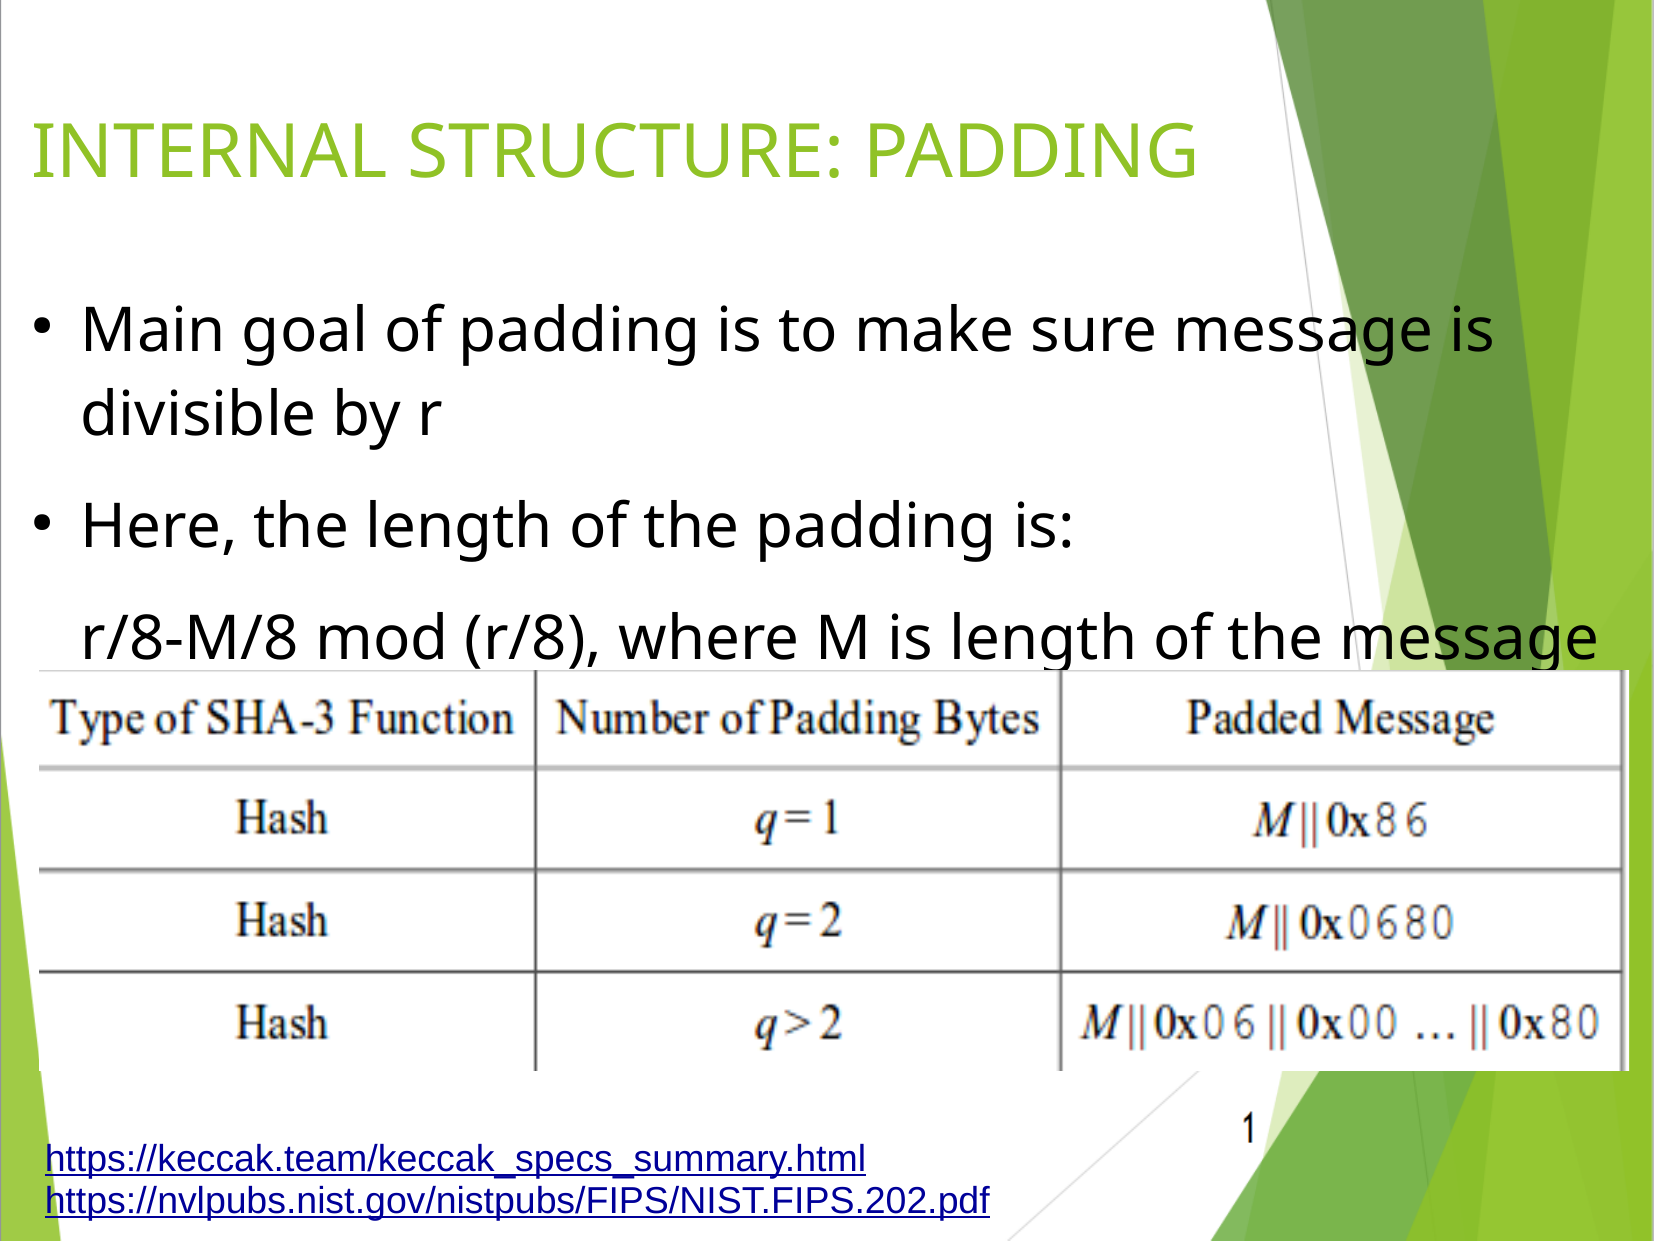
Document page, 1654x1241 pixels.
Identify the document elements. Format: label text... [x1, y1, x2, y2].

title INTERNAL STRUCTURE: PADDING [0, 45, 1351, 253]
list Main goal of padding is to make sure message is divisible by r Here, the length of the padding is: r/8-M/8 mod (r/8), where M is length of the message [15, 285, 1609, 691]
text_box https://keccak.team/keccak_specs_summary.html https://nvlpubs.nist.gov/nistpubs/FIPS/NIST.FIPS.202.pdf [30, 1130, 1546, 1233]
picture [0, 0, 1654, 1241]
